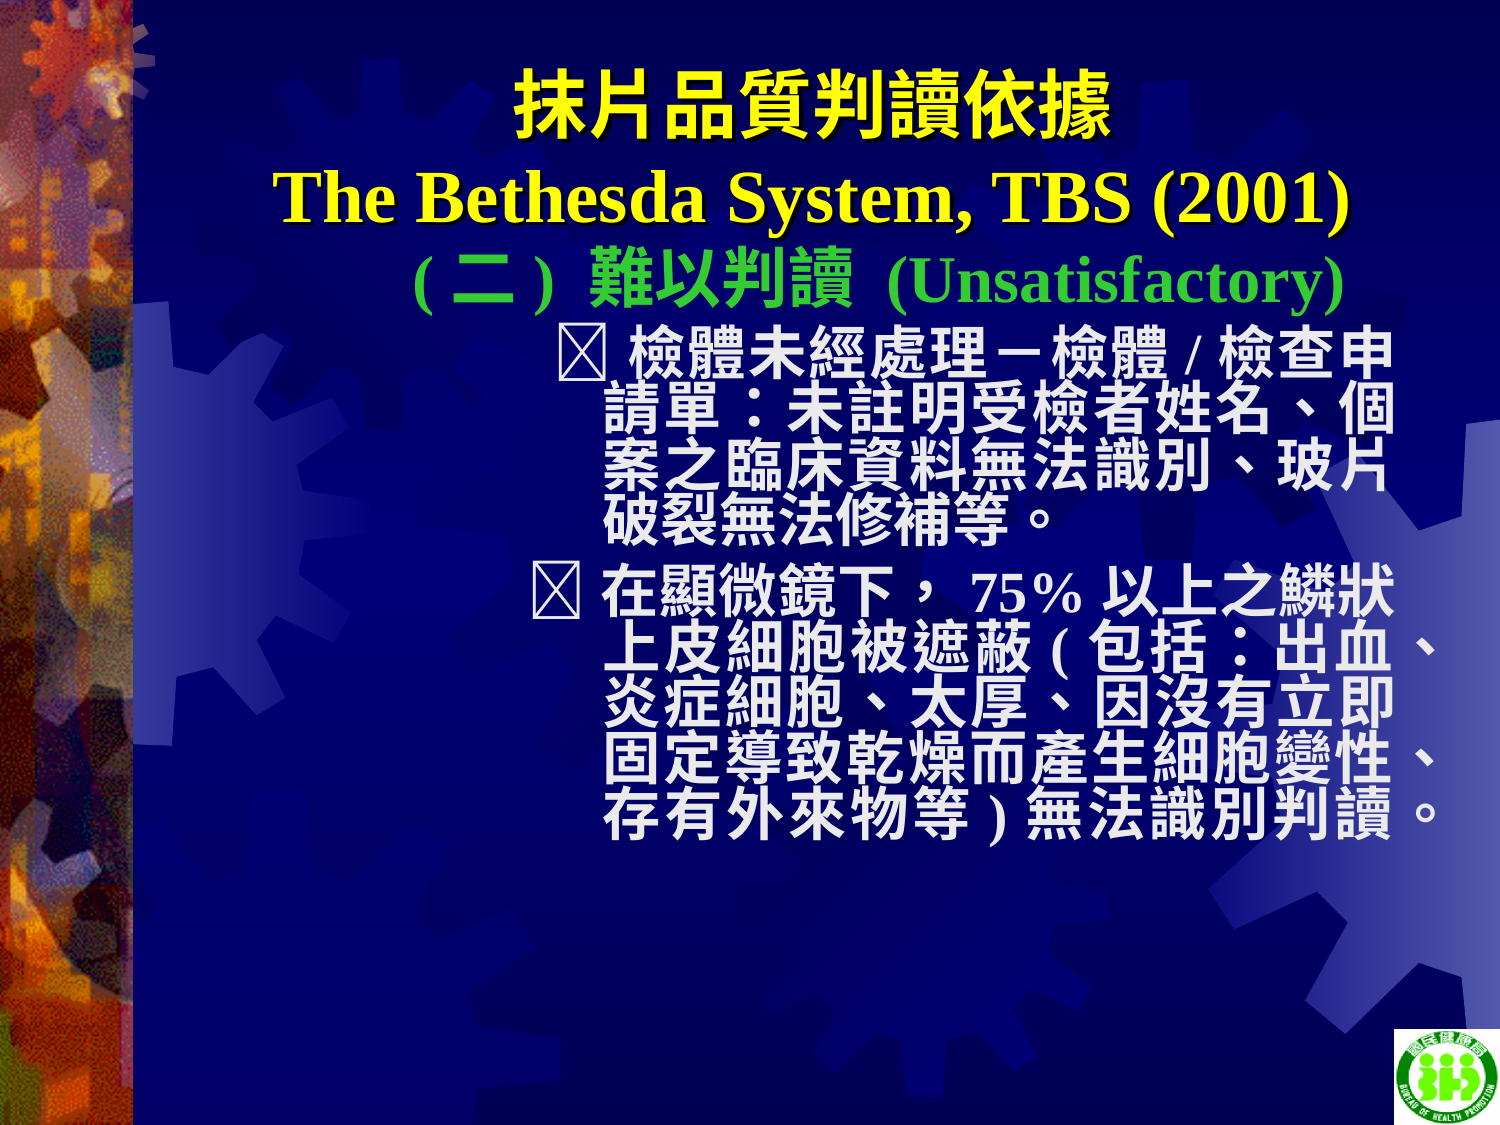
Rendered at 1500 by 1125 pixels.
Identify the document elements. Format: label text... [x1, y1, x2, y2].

list (二) 難以判讀 (Unsatisfactory) 檢體未經處理－檢體/檢查申請單：未註明受檢者姓名、個案之臨床資料無法識別、玻片破裂無法修補等。 在顯微鏡下，75%以上之鱗狀上皮細胞被遮蔽(包括：出血、炎症細胞、太厚、因沒有立即固定導致乾燥而產生細胞變性、存有外來物等)無法識別判讀。 [206, 243, 1412, 1083]
title 抹片品質判讀依據 The Bethesda System, TBS (2001) [174, 50, 1450, 238]
